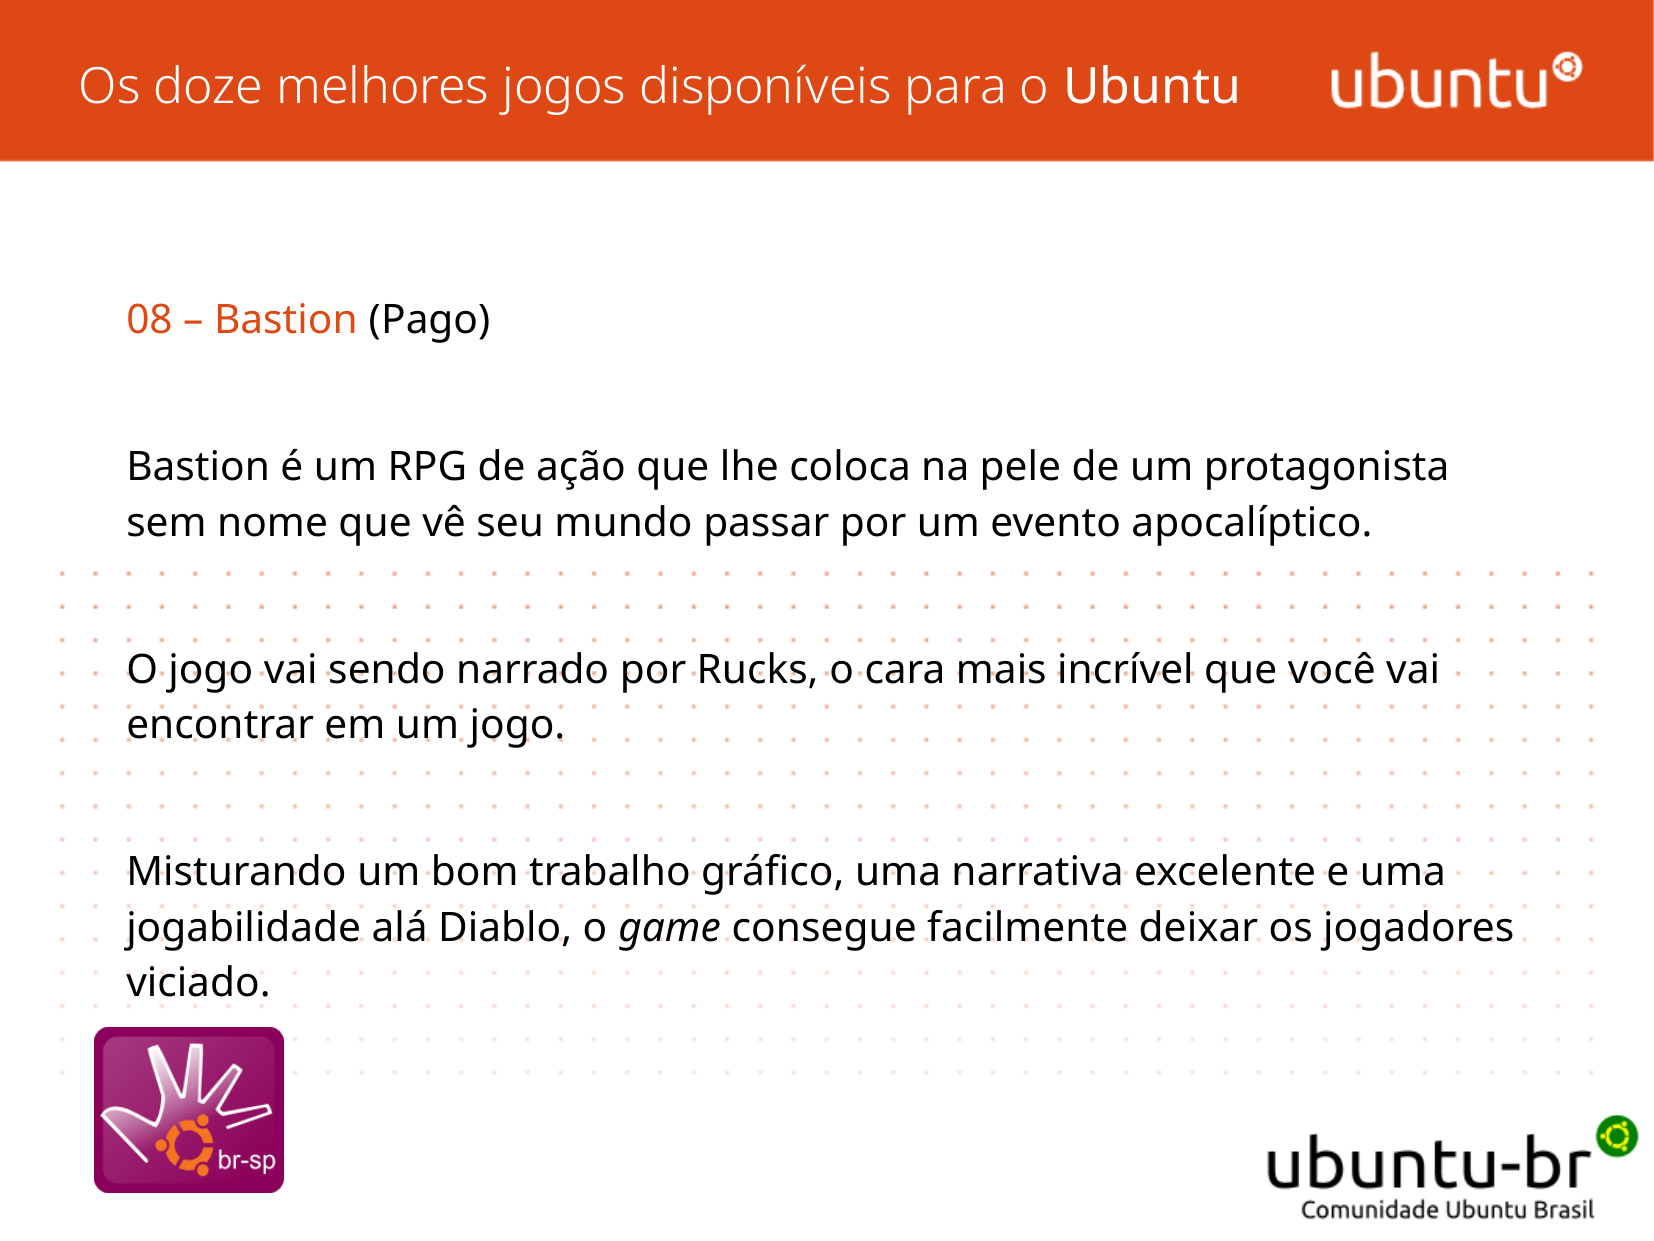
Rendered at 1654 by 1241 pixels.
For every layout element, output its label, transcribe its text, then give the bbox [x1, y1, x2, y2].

title Os doze melhores jogos disponíveis para o Ubuntu [41, 32, 1300, 137]
list 08 – Bastion (Pago) Bastion é um RPG de ação que lhe coloca na pele de um protagonista sem nome que vê seu mundo passar por um evento apocalíptico. O jogo vai sendo narrado por Rucks, o cara mais incrível que você vai encontrar em um jogo. Misturando um bom trabalho gráfico, uma narrativa excelente e uma jogabilidade alá Diablo, o game consegue facilmente deixar os jogadores viciado. [82, 290, 1539, 1010]
picture [0, 0, 1654, 1241]
